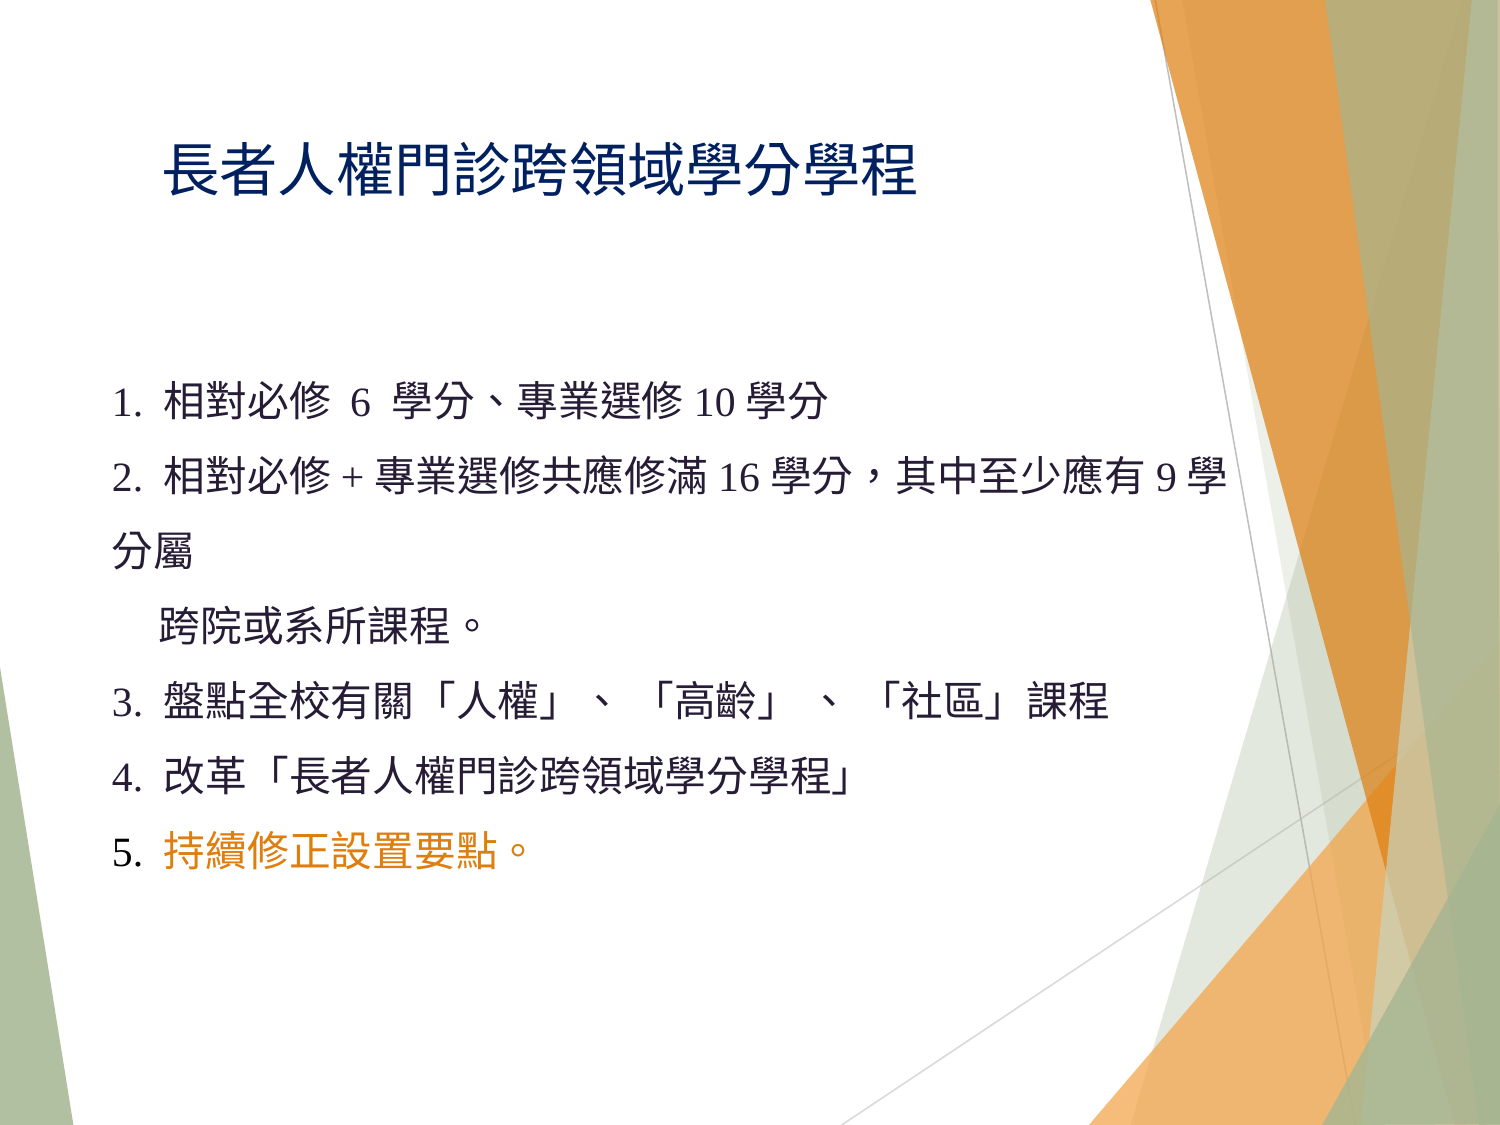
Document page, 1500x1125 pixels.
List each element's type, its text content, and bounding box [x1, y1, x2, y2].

text_box 1. 相對必修 6 學分、專業選修10學分 2. 相對必修+專業選修共應修滿16學分，其中至少應有9學分屬 跨院或系所課程。 3. 盤點全校有關「人權」、 「高齡」 、 「社區」課程 4. 改革「長者人權門診跨領域學分學程」 5. 持續修正設置要點。 [96, 334, 1274, 827]
title 長者人權門診跨領域學分學程 [19, 117, 1061, 335]
